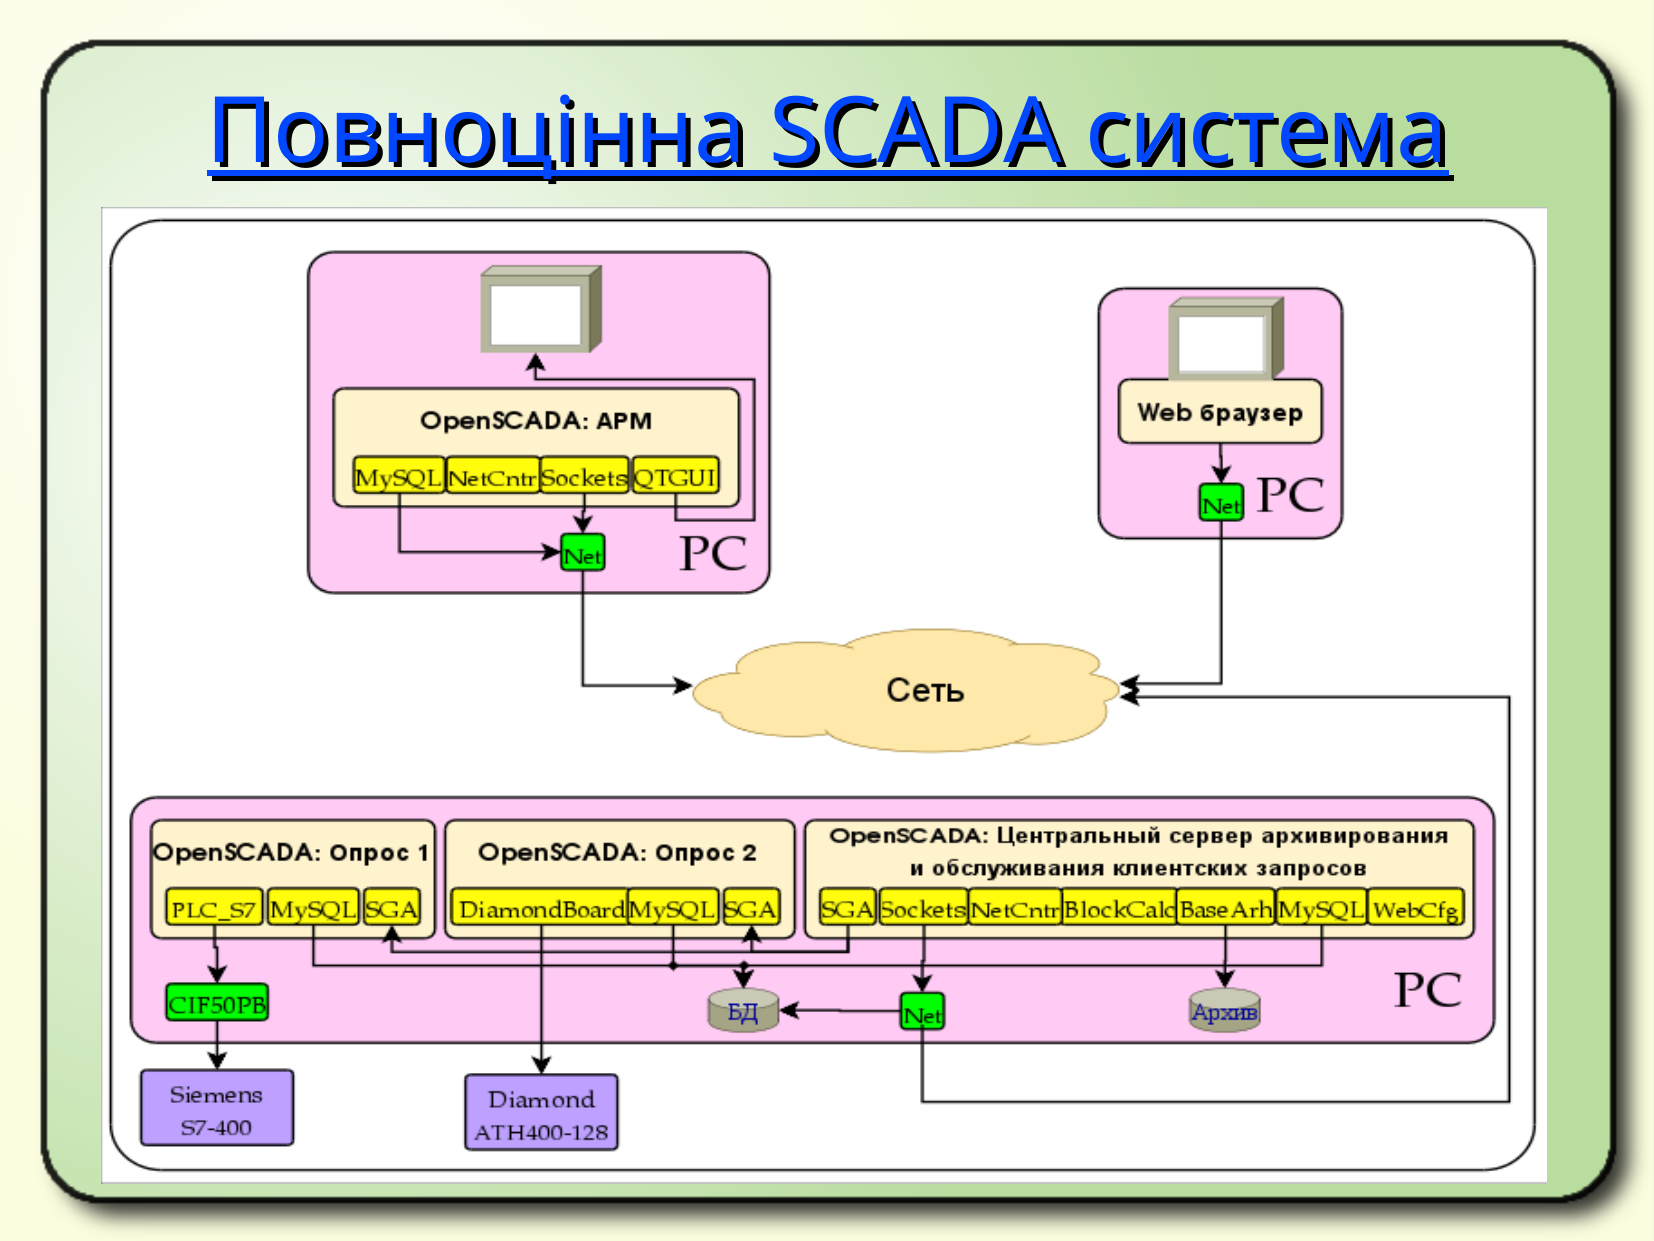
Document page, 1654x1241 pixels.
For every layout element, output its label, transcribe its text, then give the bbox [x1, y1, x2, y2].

picture [0, 0, 1654, 1241]
title Повноцінна SCADA система [121, 52, 1534, 182]
